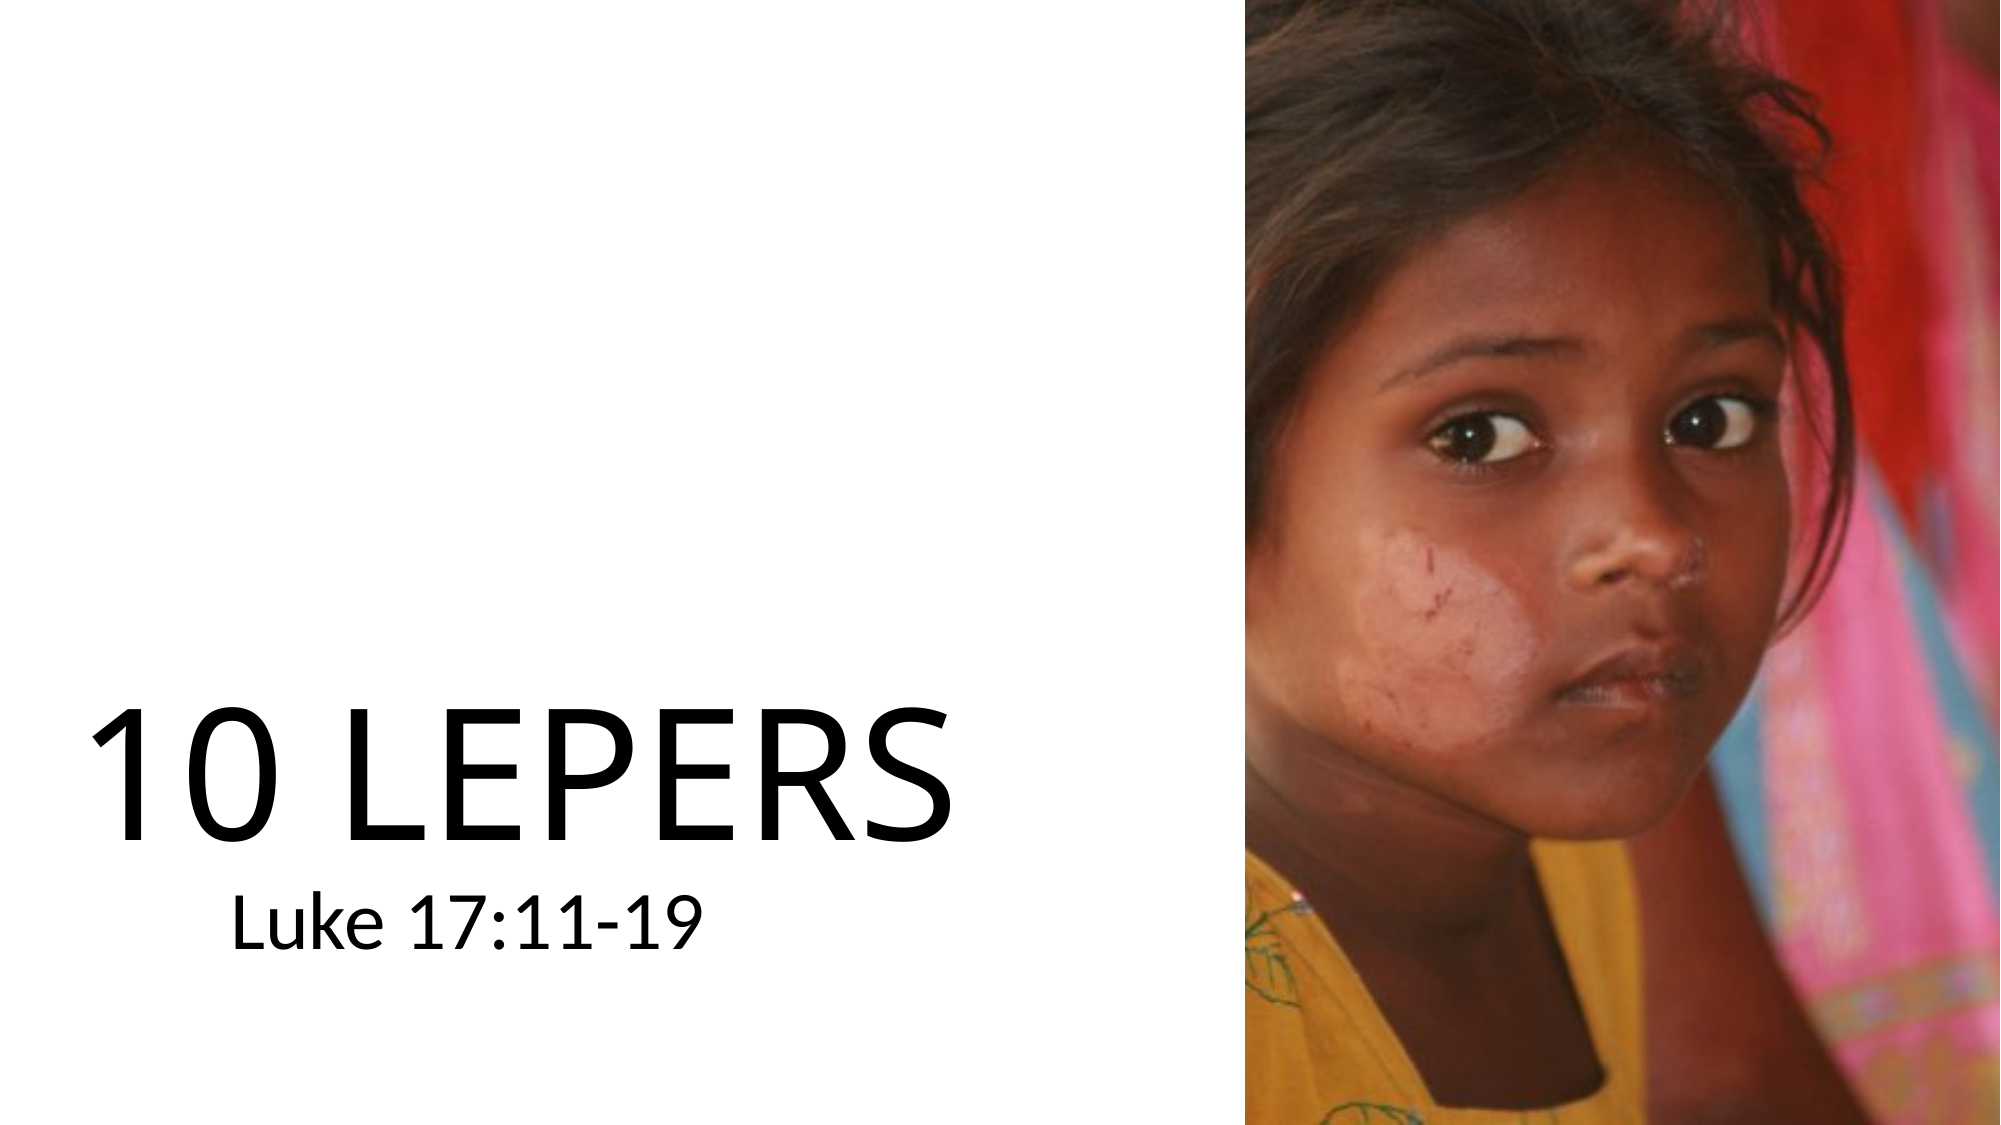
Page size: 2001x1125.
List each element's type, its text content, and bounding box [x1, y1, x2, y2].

title 10 LEPERS [0, 495, 1245, 888]
subtitle Luke 17:11-19 [0, 870, 1218, 1125]
picture [1245, 0, 2000, 1125]
